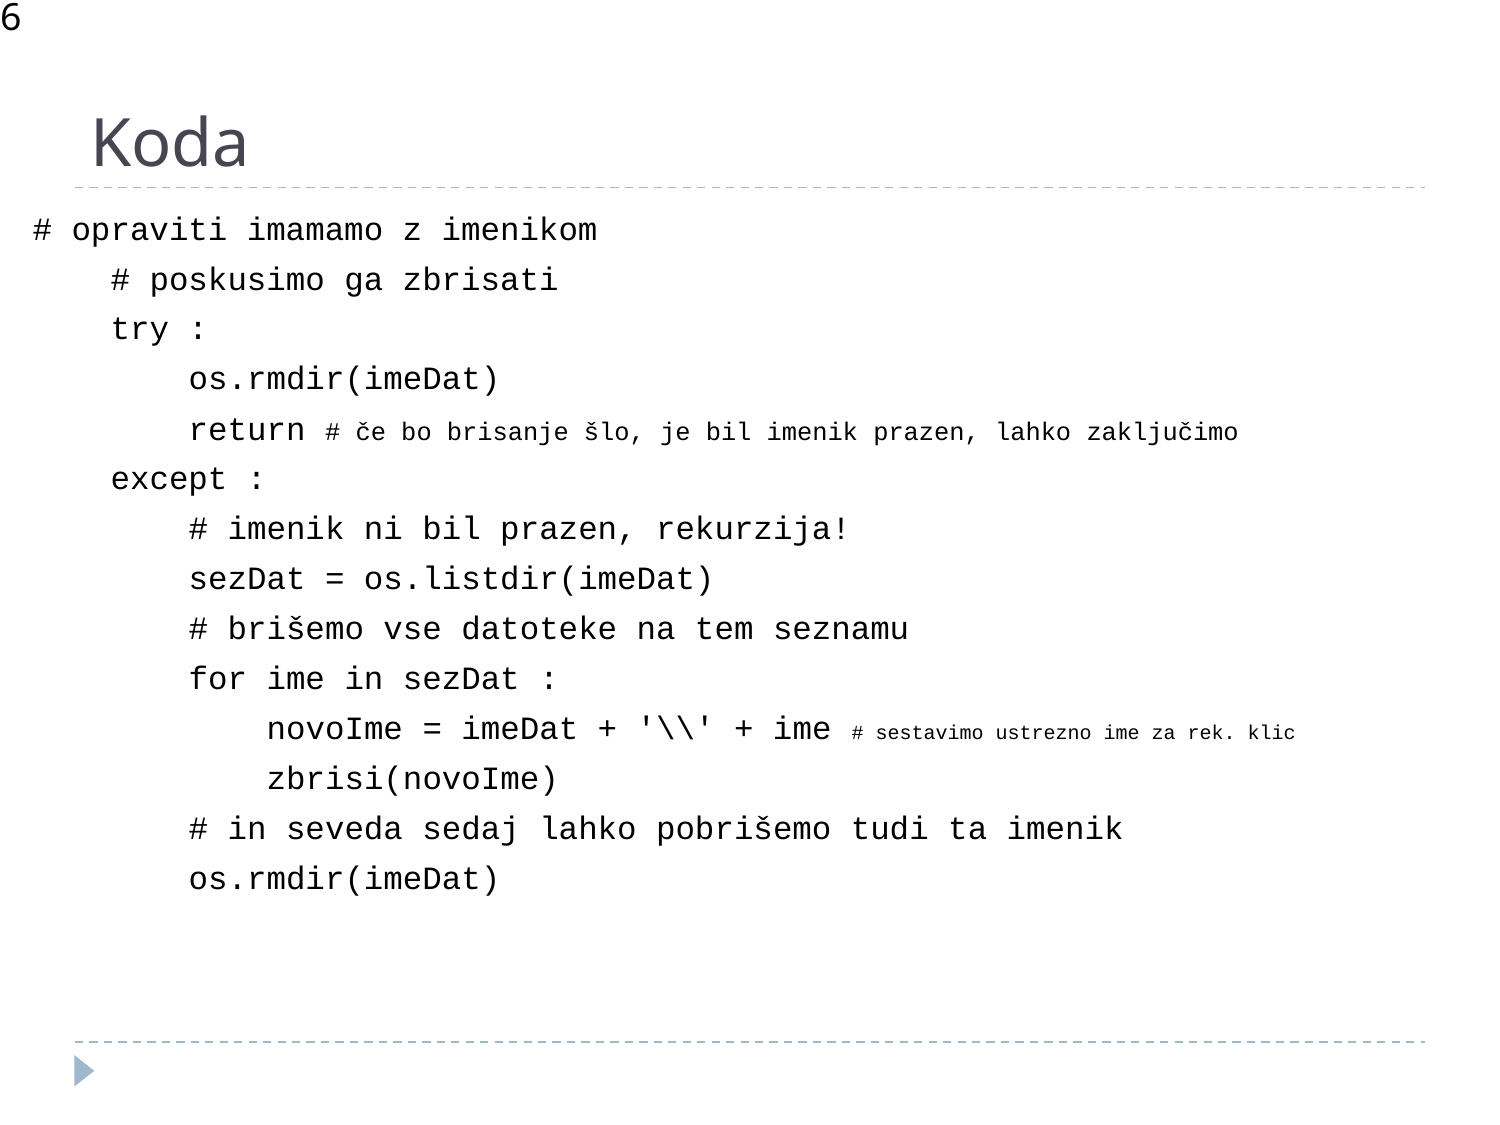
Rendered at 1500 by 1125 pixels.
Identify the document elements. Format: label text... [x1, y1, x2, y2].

title Koda [75, 24, 1425, 188]
list # opraviti imamamo z imenikom # poskusimo ga zbrisati try : os.rmdir(imeDat) return # če bo brisanje šlo, je bil imenik prazen, lahko zaključimo except : # imenik ni bil prazen, rekurzija! sezDat = os.listdir(imeDat) # brišemo vse datoteke na tem seznamu for ime in sezDat : novoIme = imeDat + '\\' + ime # sestavimo ustrezno ime za rek. klic zbrisi(novoIme) # in seveda sedaj lahko pobrišemo tudi ta imenik os.rmdir(imeDat) [17, 200, 1500, 1010]
